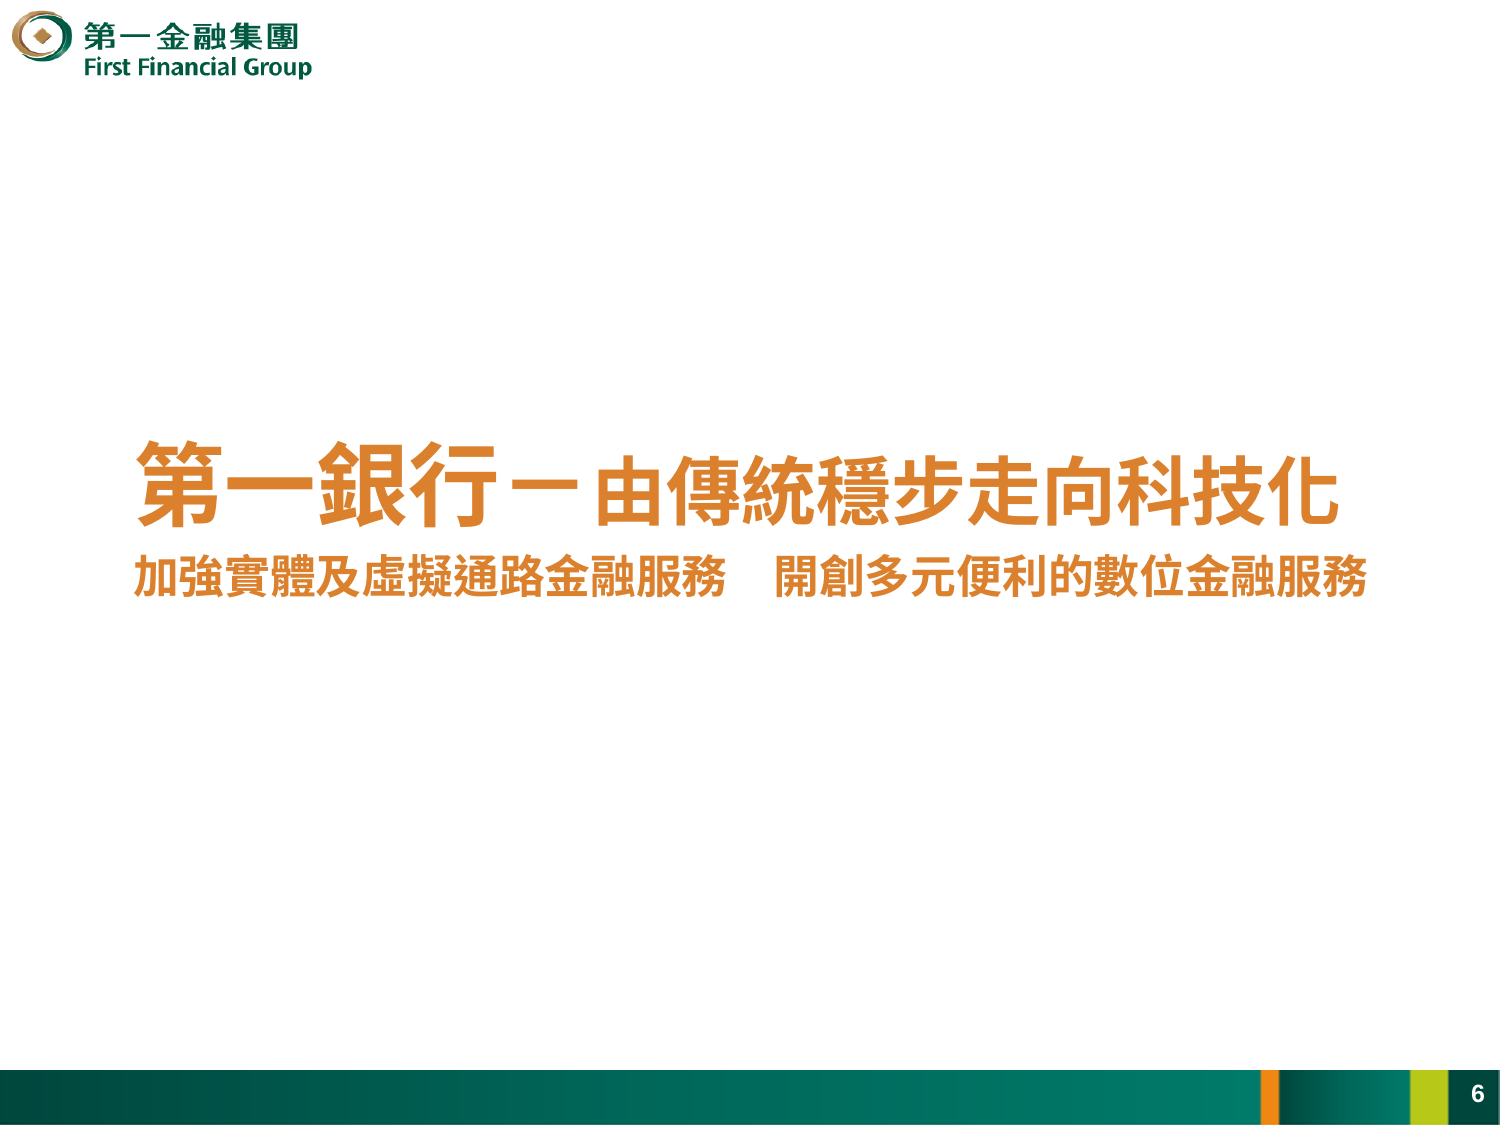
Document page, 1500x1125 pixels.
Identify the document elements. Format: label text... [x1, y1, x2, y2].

slide_number <編號> [1149, 1070, 1500, 1125]
picture [0, 1070, 1149, 1125]
list 第一銀行－由傳統穩步走向科技化 加強實體及虛擬通路金融服務 開創多元便利的數位金融服務 [118, 420, 1394, 657]
picture [11, 8, 313, 80]
